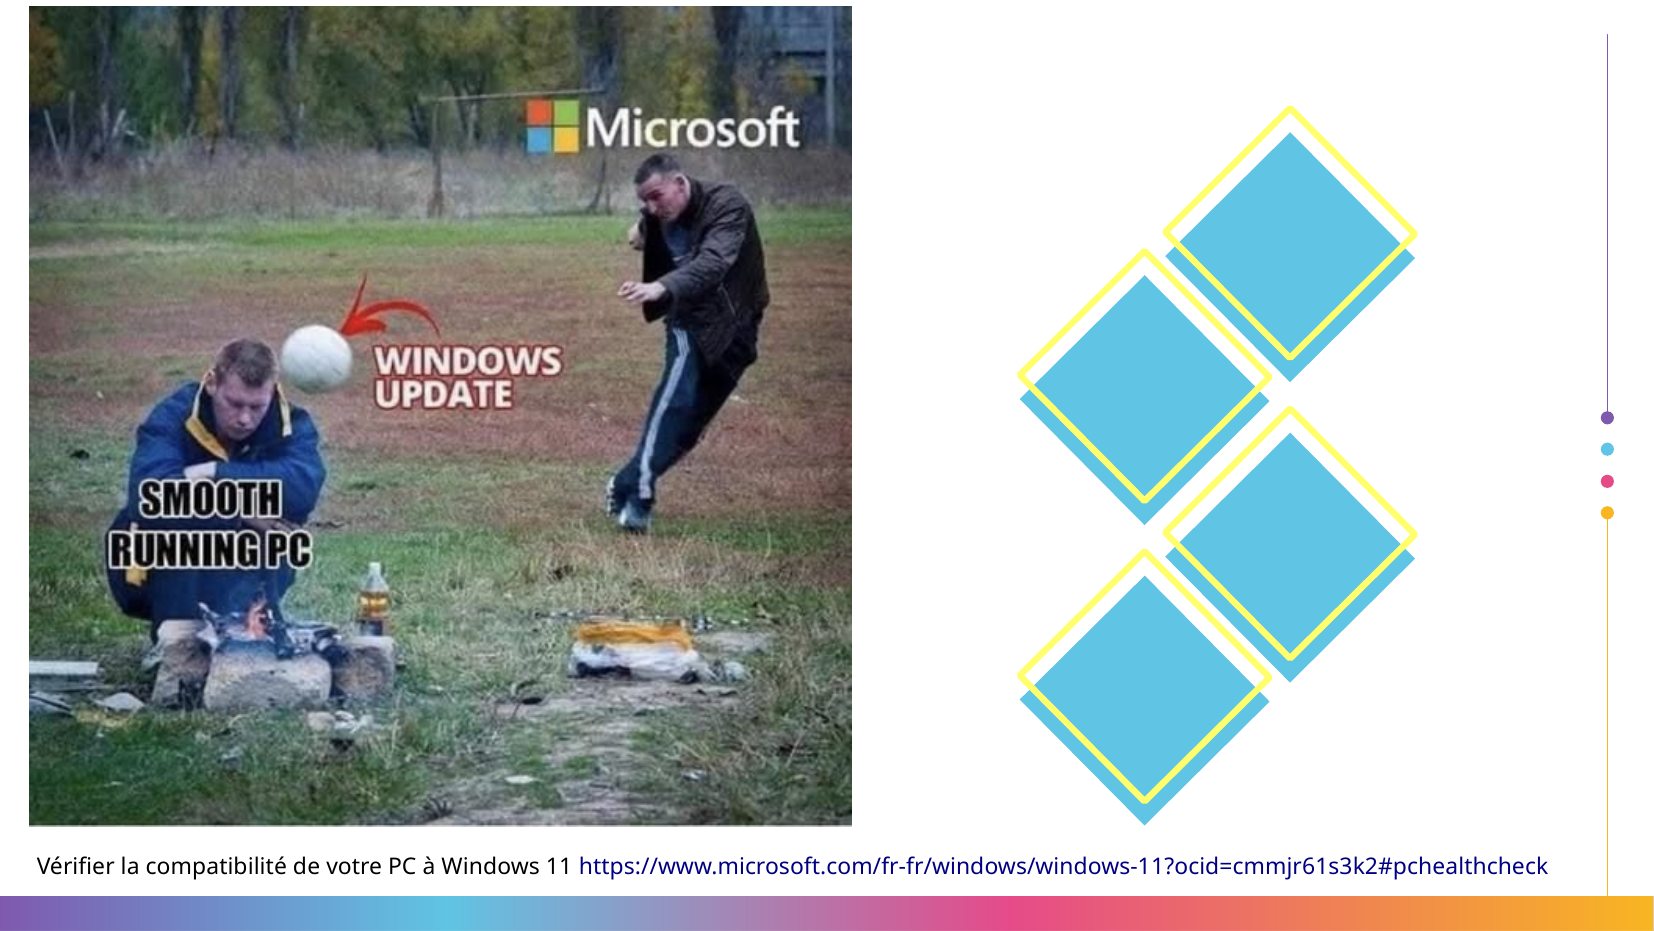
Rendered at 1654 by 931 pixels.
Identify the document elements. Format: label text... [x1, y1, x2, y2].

text_box Vérifier la compatibilité de votre PC à Windows 11 https://www.microsoft.com/fr-fr/windows/windows-11?ocid=cmmjr61s3k2#pchealthcheck [22, 842, 1567, 889]
picture [0, 896, 1654, 931]
picture [29, 6, 852, 827]
